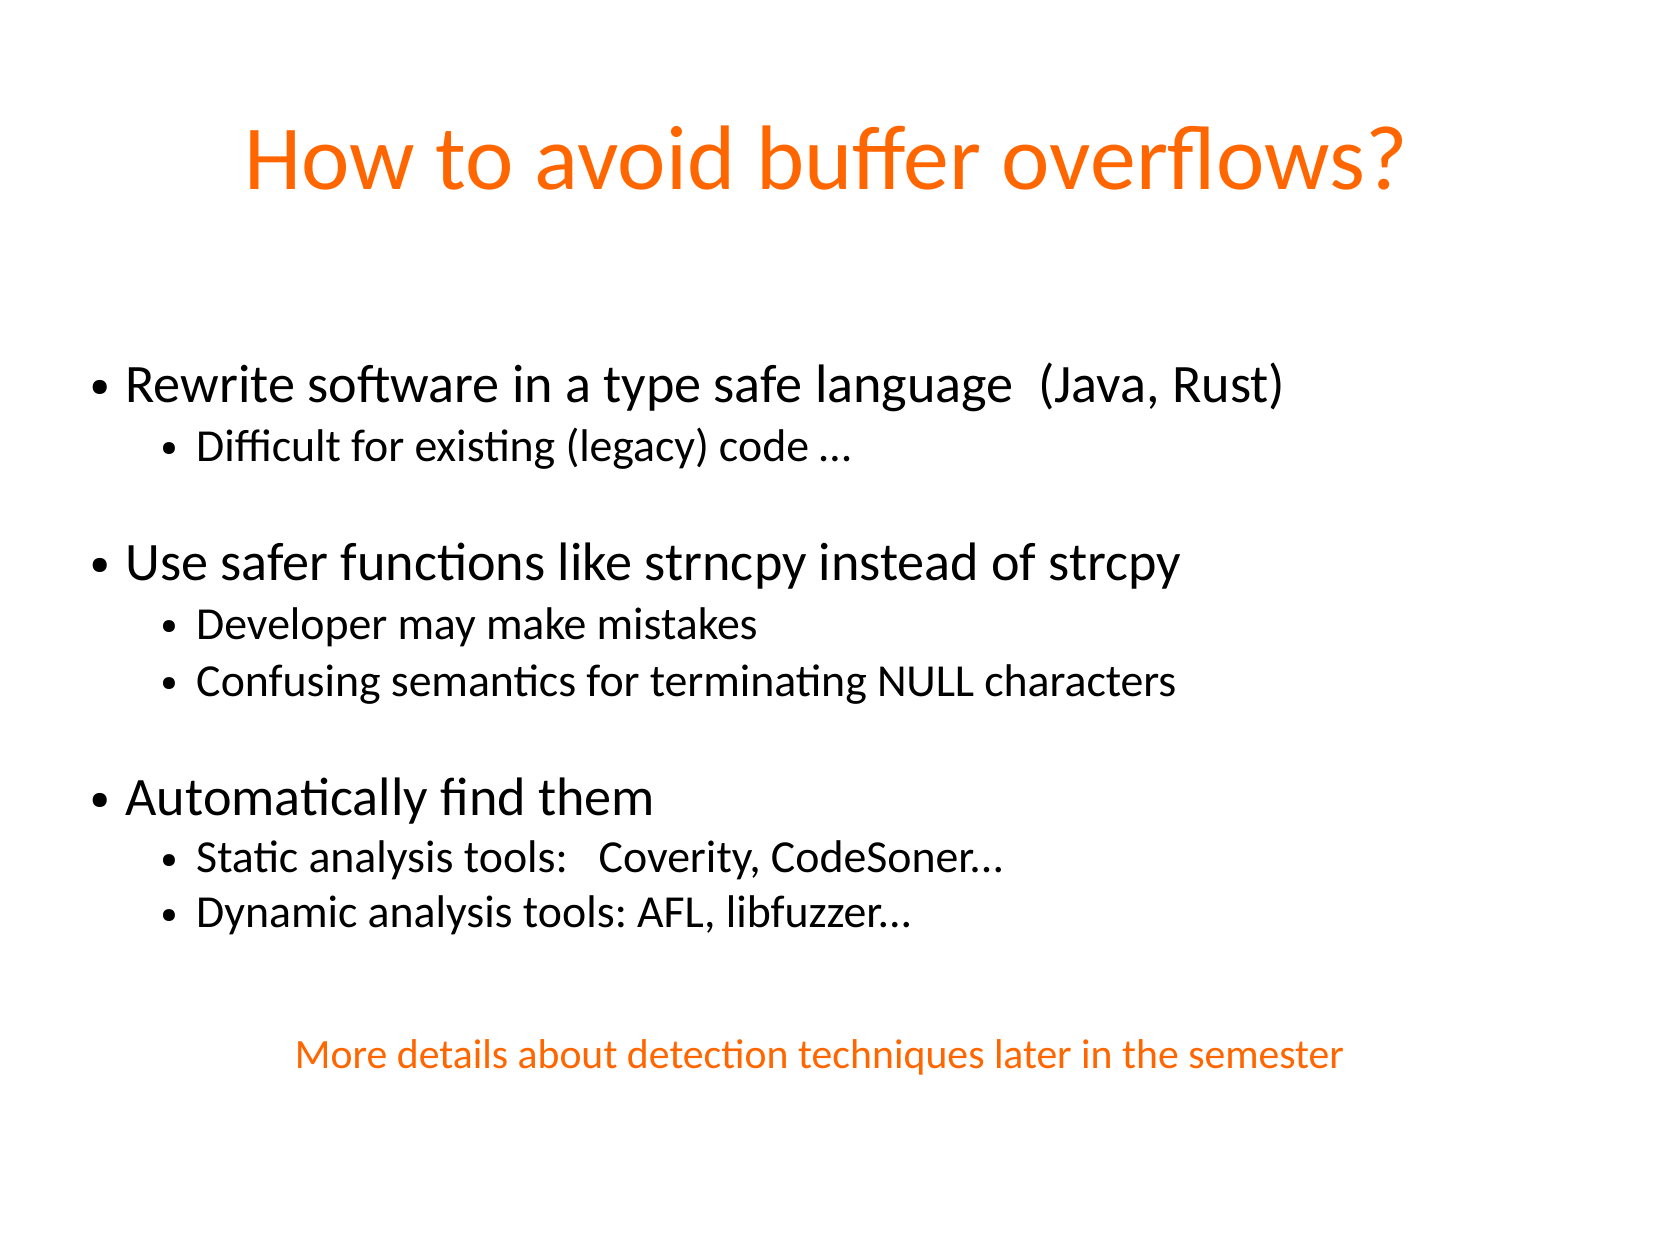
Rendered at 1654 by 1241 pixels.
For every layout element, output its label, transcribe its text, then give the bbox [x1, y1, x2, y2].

text_box More details about detection techniques later in the semester [74, 1030, 1575, 1146]
title How to avoid buffer overflows? [82, 49, 1571, 257]
subtitle Rewrite software in a type safe language (Java, Rust) Difficult for existing (legacy) code … Use safer functions like strncpy instead of strcpy Developer may make mistakes Confusing semantics for terminating NULL characters Automatically find them Static analysis tools: Coverity, CodeSoner... Dynamic analysis tools: AFL, libfuzzer... [90, 241, 1579, 1060]
